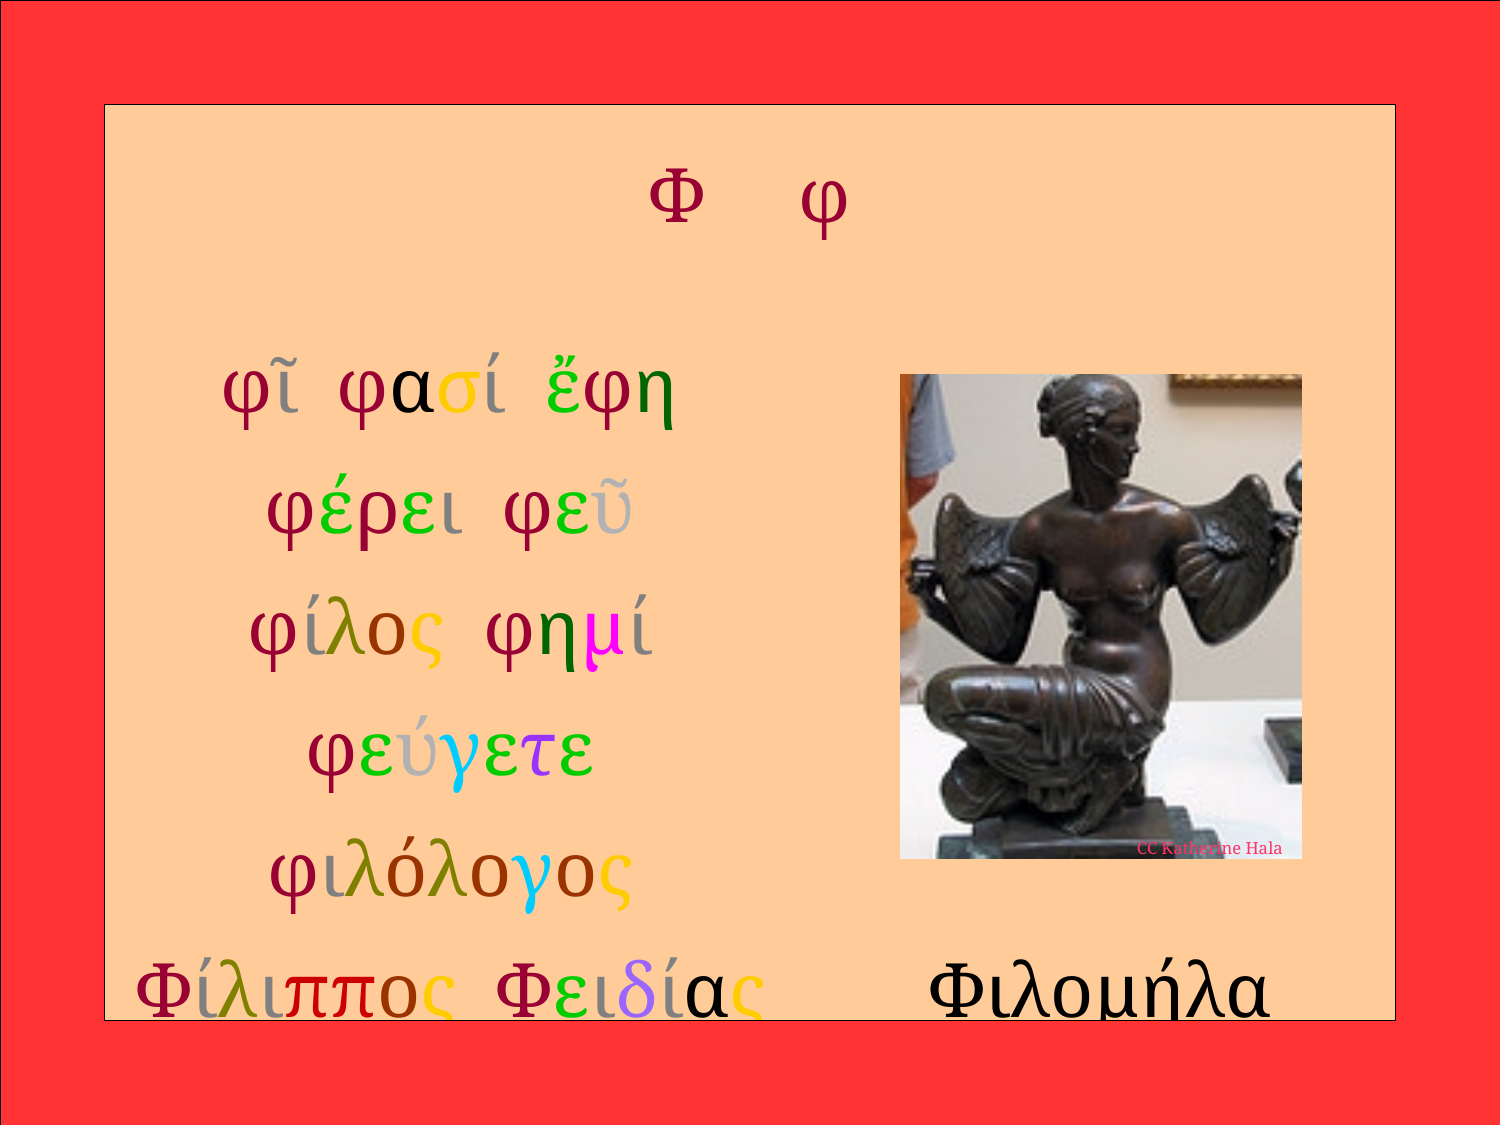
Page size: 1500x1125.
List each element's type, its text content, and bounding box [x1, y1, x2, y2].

list φῖ φασί ἔφη φέρει φεῦ φίλος φημί φεύγετε φιλόλογος Φίλιππος Φειδίας [112, 324, 788, 1020]
text_box [0, 0, 1500, 1125]
text_box CC Katherine Hala [1122, 826, 1300, 865]
list Φιλομήλα [812, 324, 1388, 1020]
title Φ φ [112, 105, 1388, 288]
picture [900, 374, 1302, 859]
